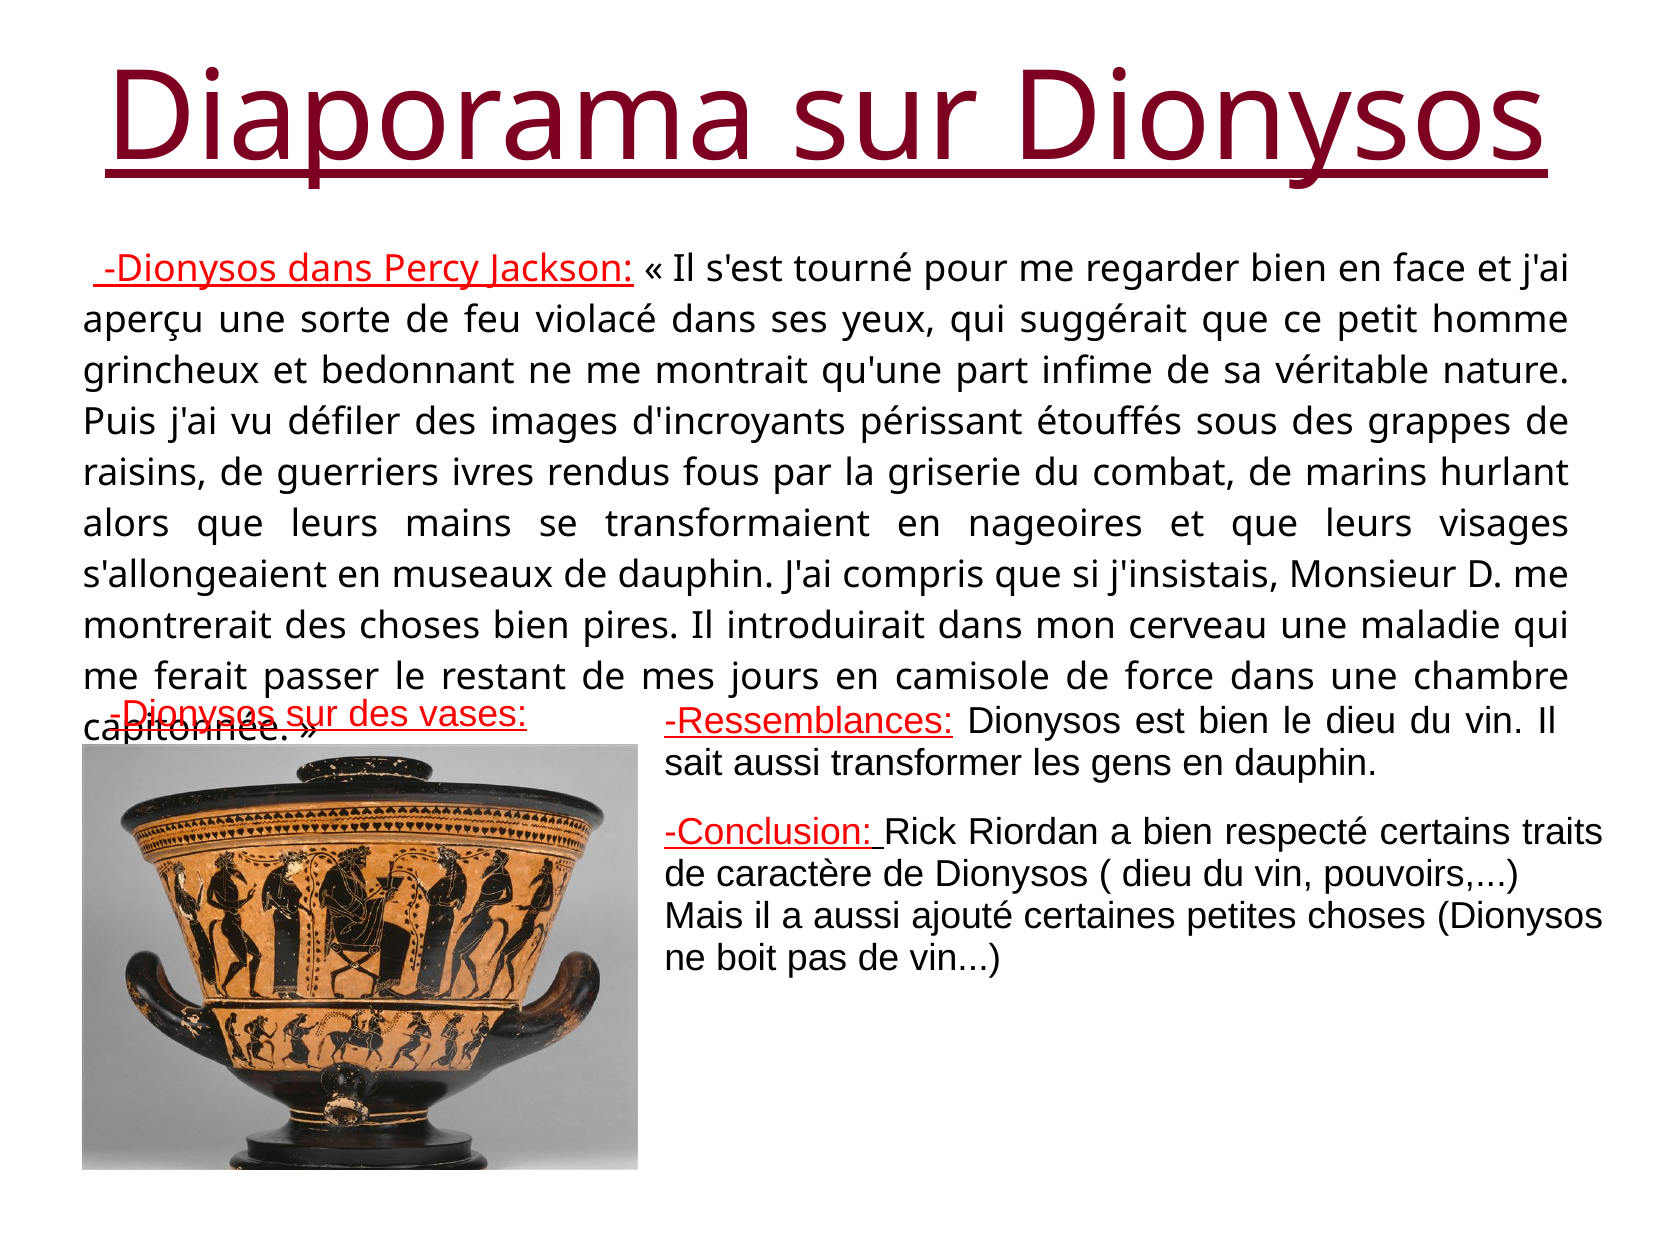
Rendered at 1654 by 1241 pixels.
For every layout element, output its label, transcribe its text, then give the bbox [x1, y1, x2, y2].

list -Dionysos dans Percy Jackson: « Il s'est tourné pour me regarder bien en face et j'ai aperçu une sorte de feu violacé dans ses yeux, qui suggérait que ce petit homme grincheux et bedonnant ne me montrait qu'une part infime de sa véritable nature. Puis j'ai vu défiler des images d'incroyants périssant étouffés sous des grappes de raisins, de guerriers ivres rendus fous par la griserie du combat, de marins hurlant alors que leurs mains se transformaient en nageoires et que leurs visages s'allongeaient en museaux de dauphin. J'ai compris que si j'insistais, Monsieur D. me montrerait des choses bien pires. Il introduirait dans mon cerveau une maladie qui me ferait passer le restant de mes jours en camisole de force dans une chambre capitonnée. » [82, 241, 1571, 686]
picture [82, 744, 638, 1170]
text_box -Ressemblances: Dionysos est bien le dieu du vin. Il sait aussi transformer les gens en dauphin. [649, 692, 1571, 792]
title Diaporama sur Dionysos [82, 36, 1571, 186]
text_box -Conclusion: Rick Riordan a bien respecté certains traits de caractère de Dionysos ( dieu du vin, pouvoirs,...) Mais il a aussi ajouté certaines petites choses (Dionysos ne boit pas de vin...) [649, 803, 1619, 987]
text_box -Dionysos sur des vases: [94, 685, 615, 742]
